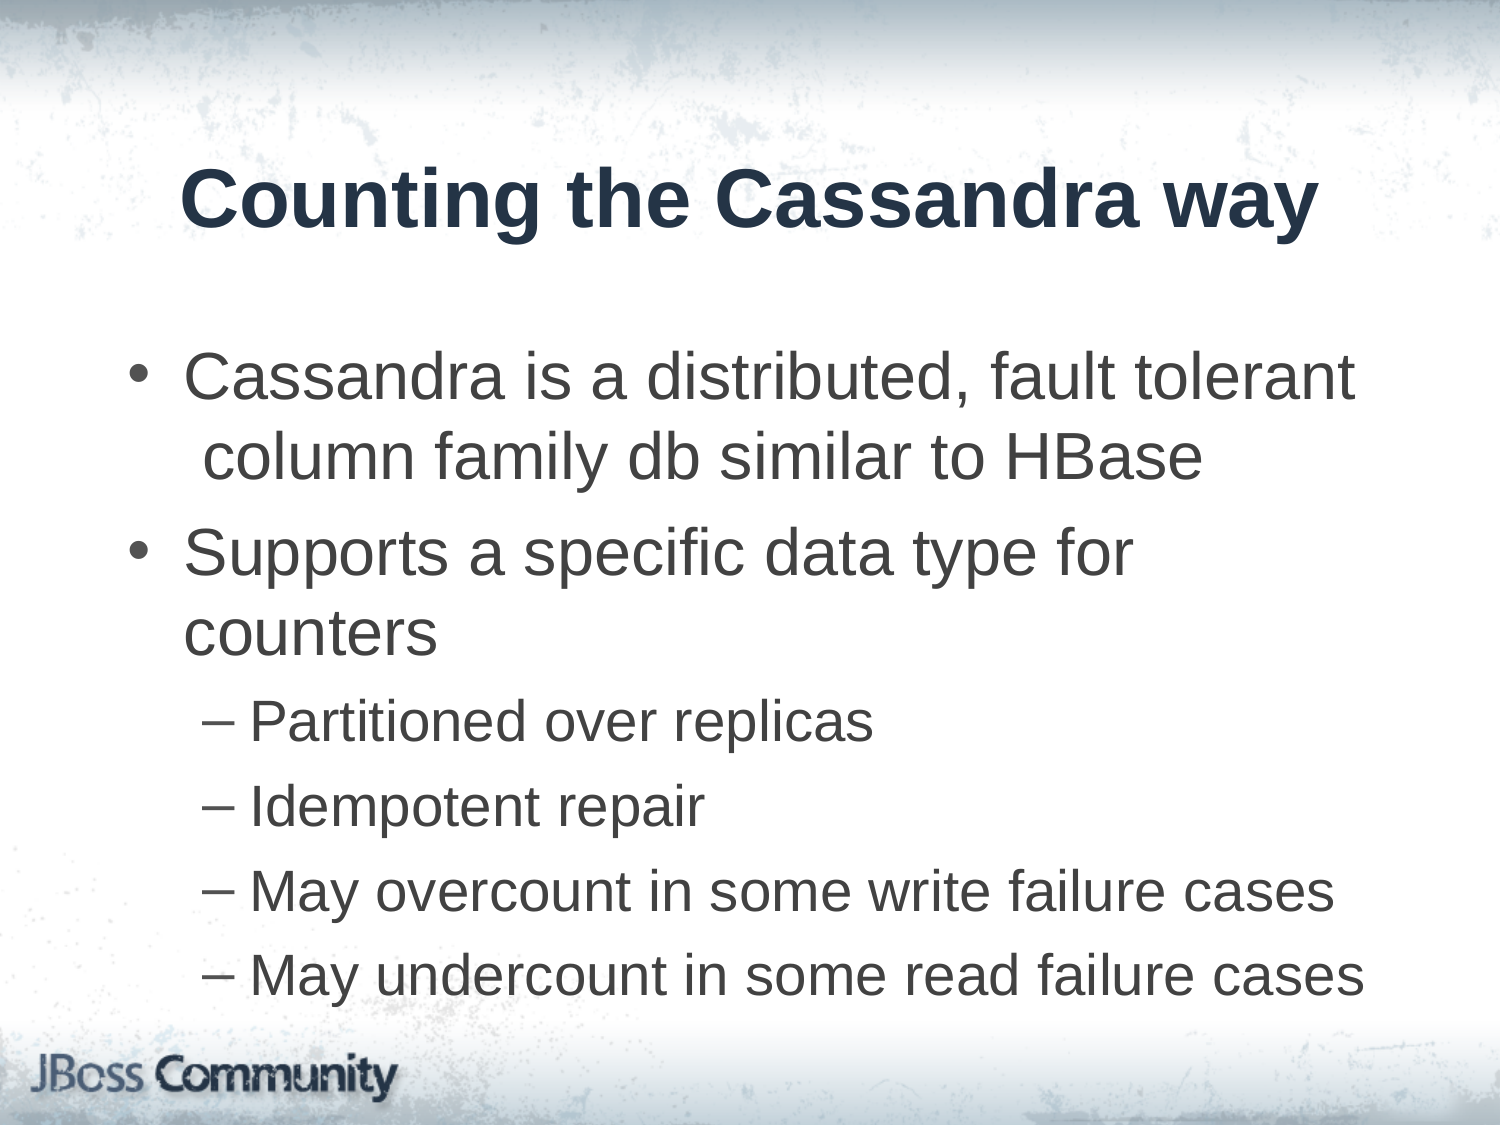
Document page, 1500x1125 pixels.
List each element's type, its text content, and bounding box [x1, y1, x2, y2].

list Cassandra is a distributed, fault tolerant column family db similar to HBase Supports a specific data type for counters Partitioned over replicas Idempotent repair May overcount in some write failure cases May undercount in some read failure cases [112, 324, 1388, 1083]
title Counting the Cassandra way [112, 76, 1388, 312]
picture [0, 0, 1500, 1125]
